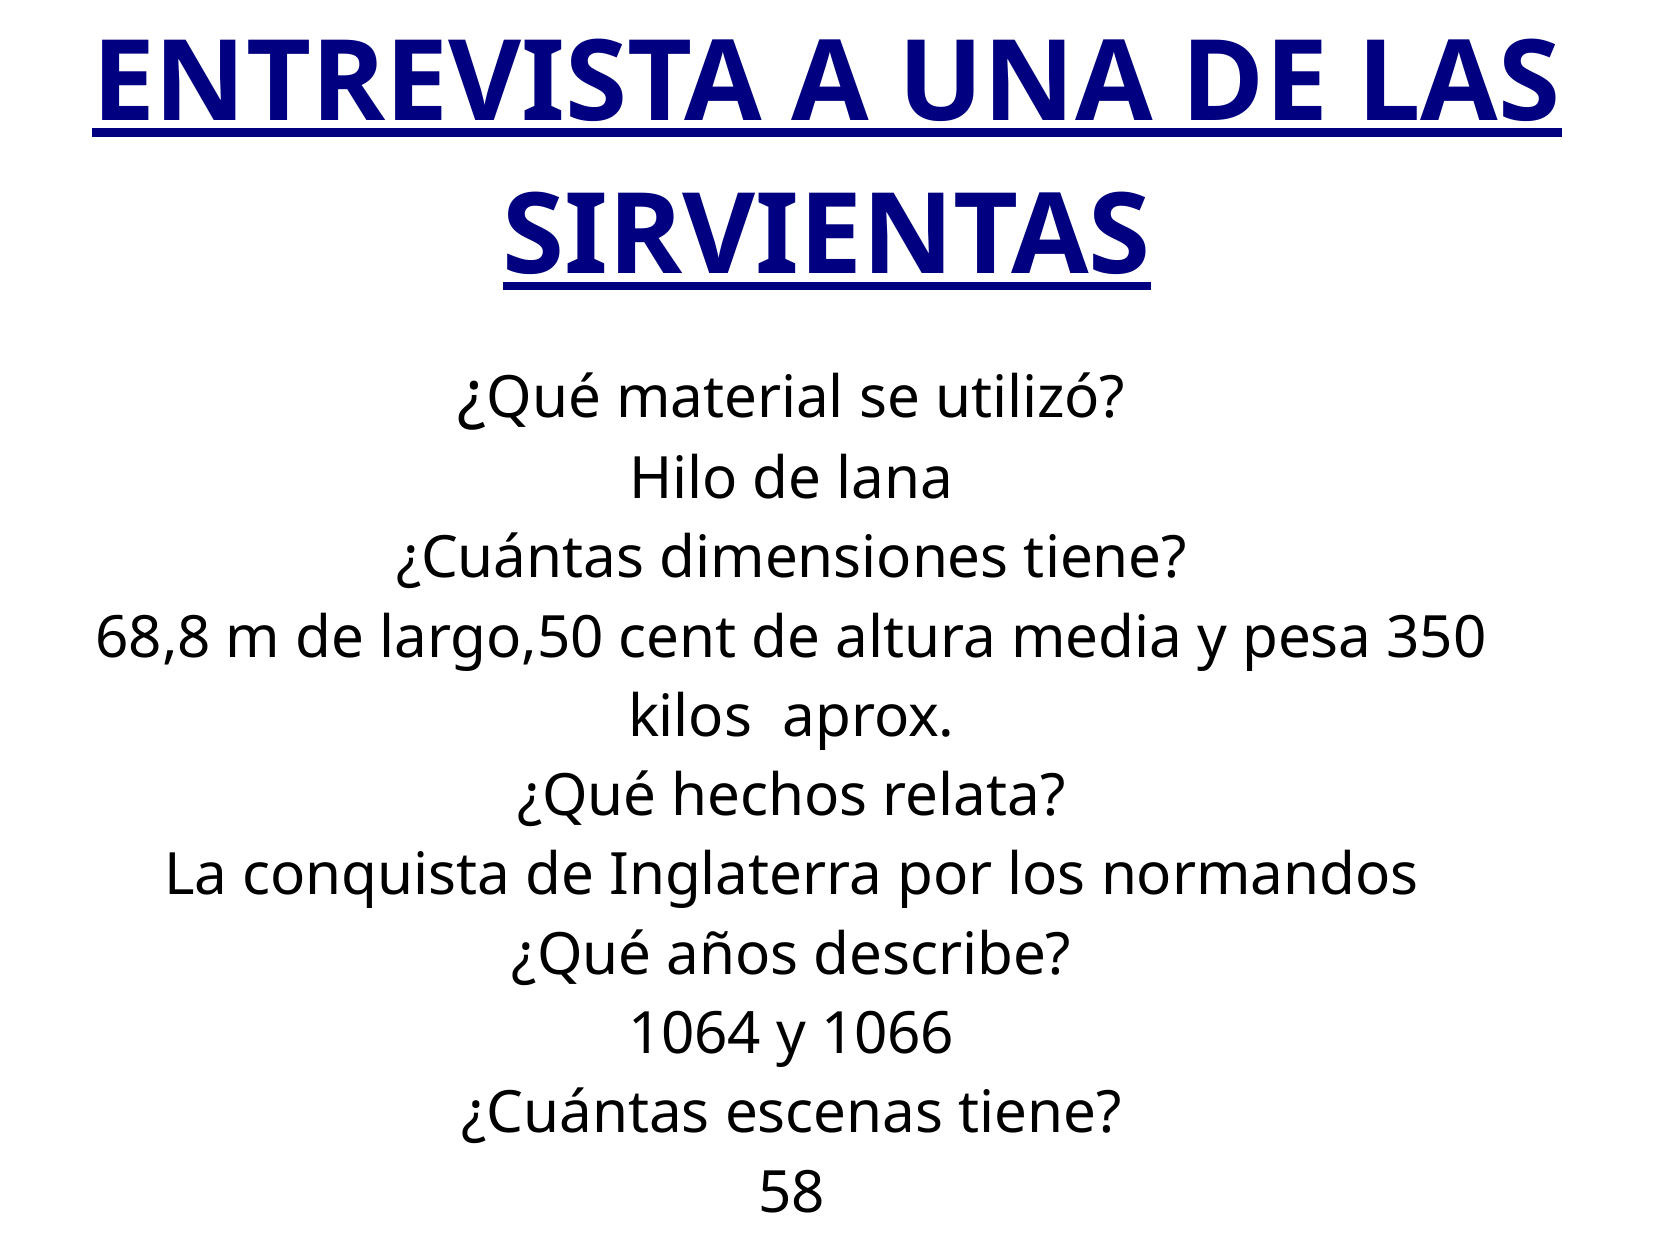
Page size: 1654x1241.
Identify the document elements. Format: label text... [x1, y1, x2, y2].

subtitle ¿Qué material se utilizó? Hilo de lana ¿Cuántas dimensiones tiene? 68,8 m de largo,50 cent de altura media y pesa 350 kilos aprox. ¿Qué hechos relata? La conquista de Inglaterra por los normandos ¿Qué años describe? 1064 y 1066 ¿Cuántas escenas tiene? 58 [47, 333, 1536, 1241]
title ENTREVISTA A UNA DE LAS SIRVIENTAS [82, 0, 1571, 310]
